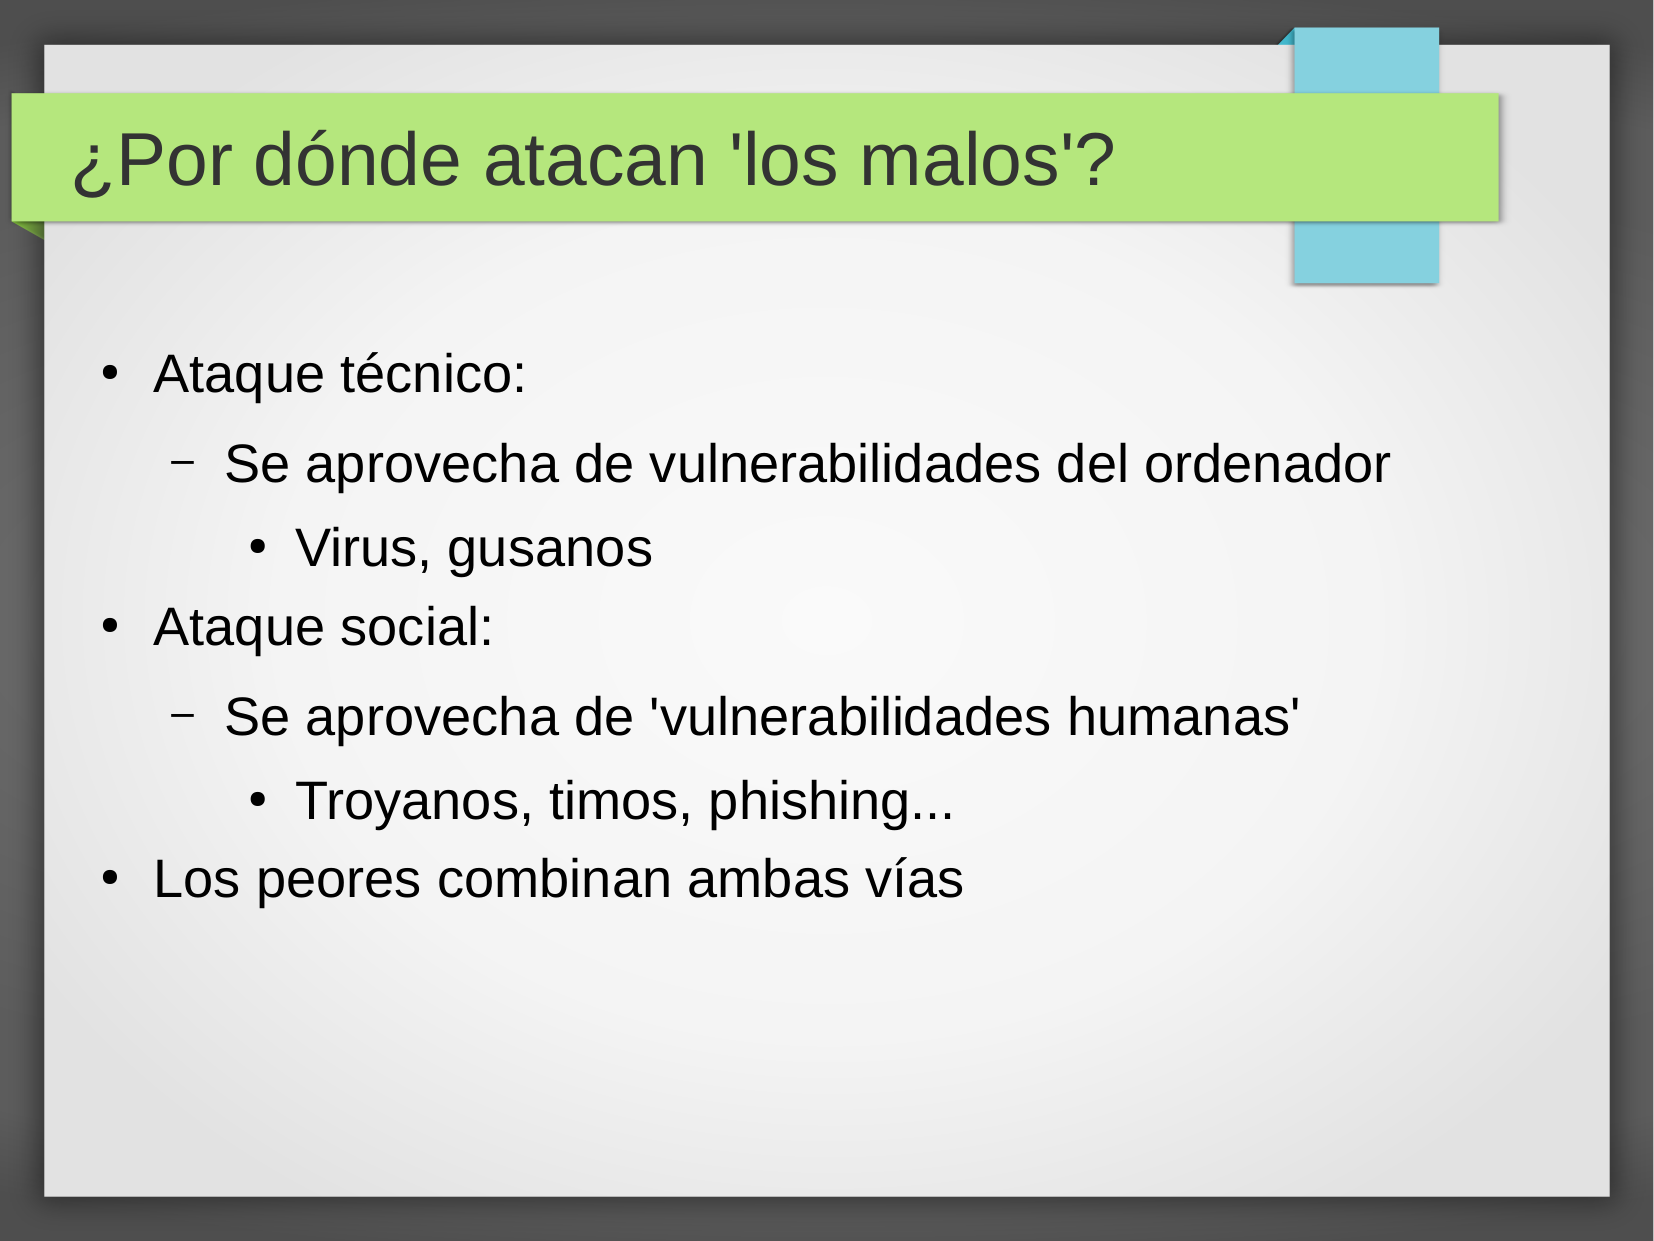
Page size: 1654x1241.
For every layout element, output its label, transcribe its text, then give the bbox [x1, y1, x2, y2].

title ¿Por dónde atacan 'los malos'? [70, 106, 1229, 213]
list Ataque técnico: Se aprovecha de vulnerabilidades del ordenador Virus, gusanos Ataque social: Se aprovecha de 'vulnerabilidades humanas' Troyanos, timos, phishing... Los peores combinan ambas vías [82, 343, 1538, 1063]
picture [0, 0, 1654, 1241]
